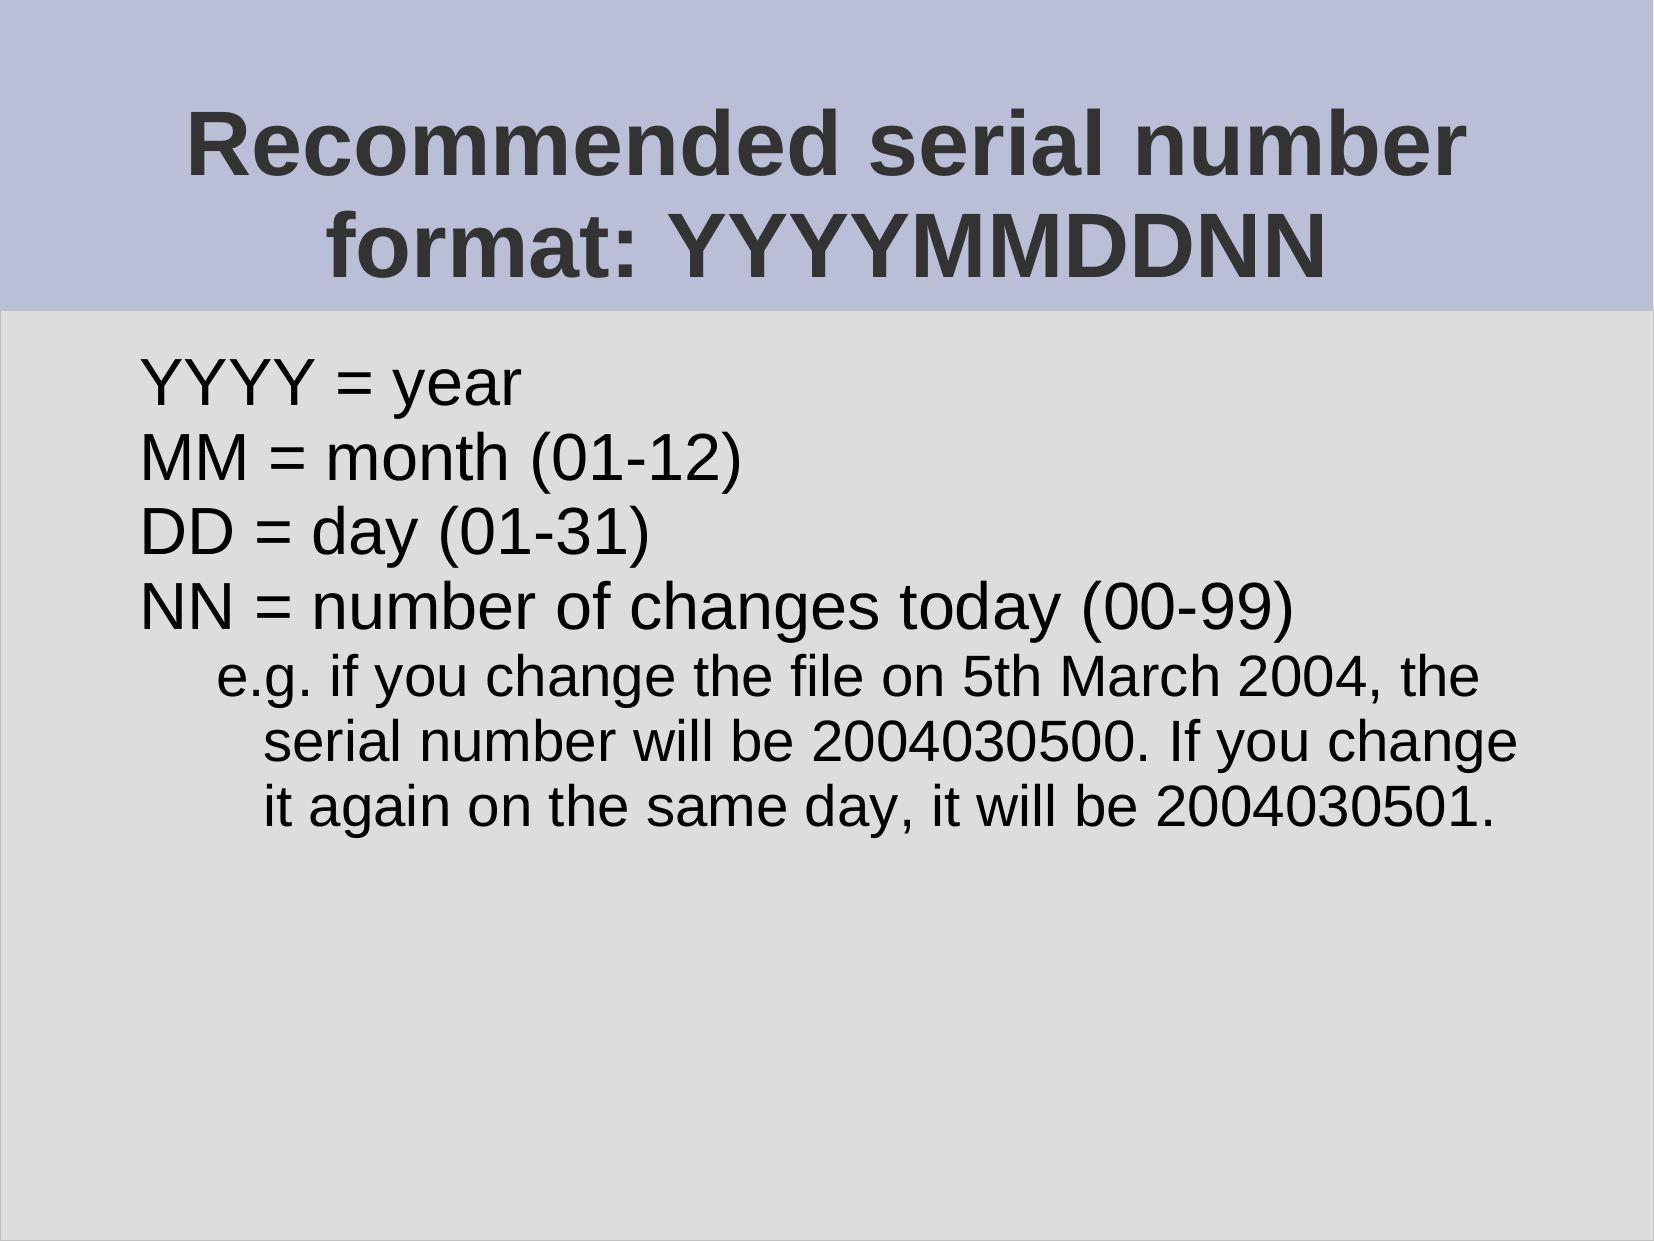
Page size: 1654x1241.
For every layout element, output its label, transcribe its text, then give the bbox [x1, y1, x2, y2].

title Recommended serial number format: YYYYMMDDNN [121, 89, 1534, 301]
list YYYY = year MM = month (01-12) DD = day (01-31) NN = number of changes today (00-99) e.g. if you change the file on 5th March 2004, the serial number will be 2004030500. If you change it again on the same day, it will be 2004030501. [121, 344, 1534, 1127]
